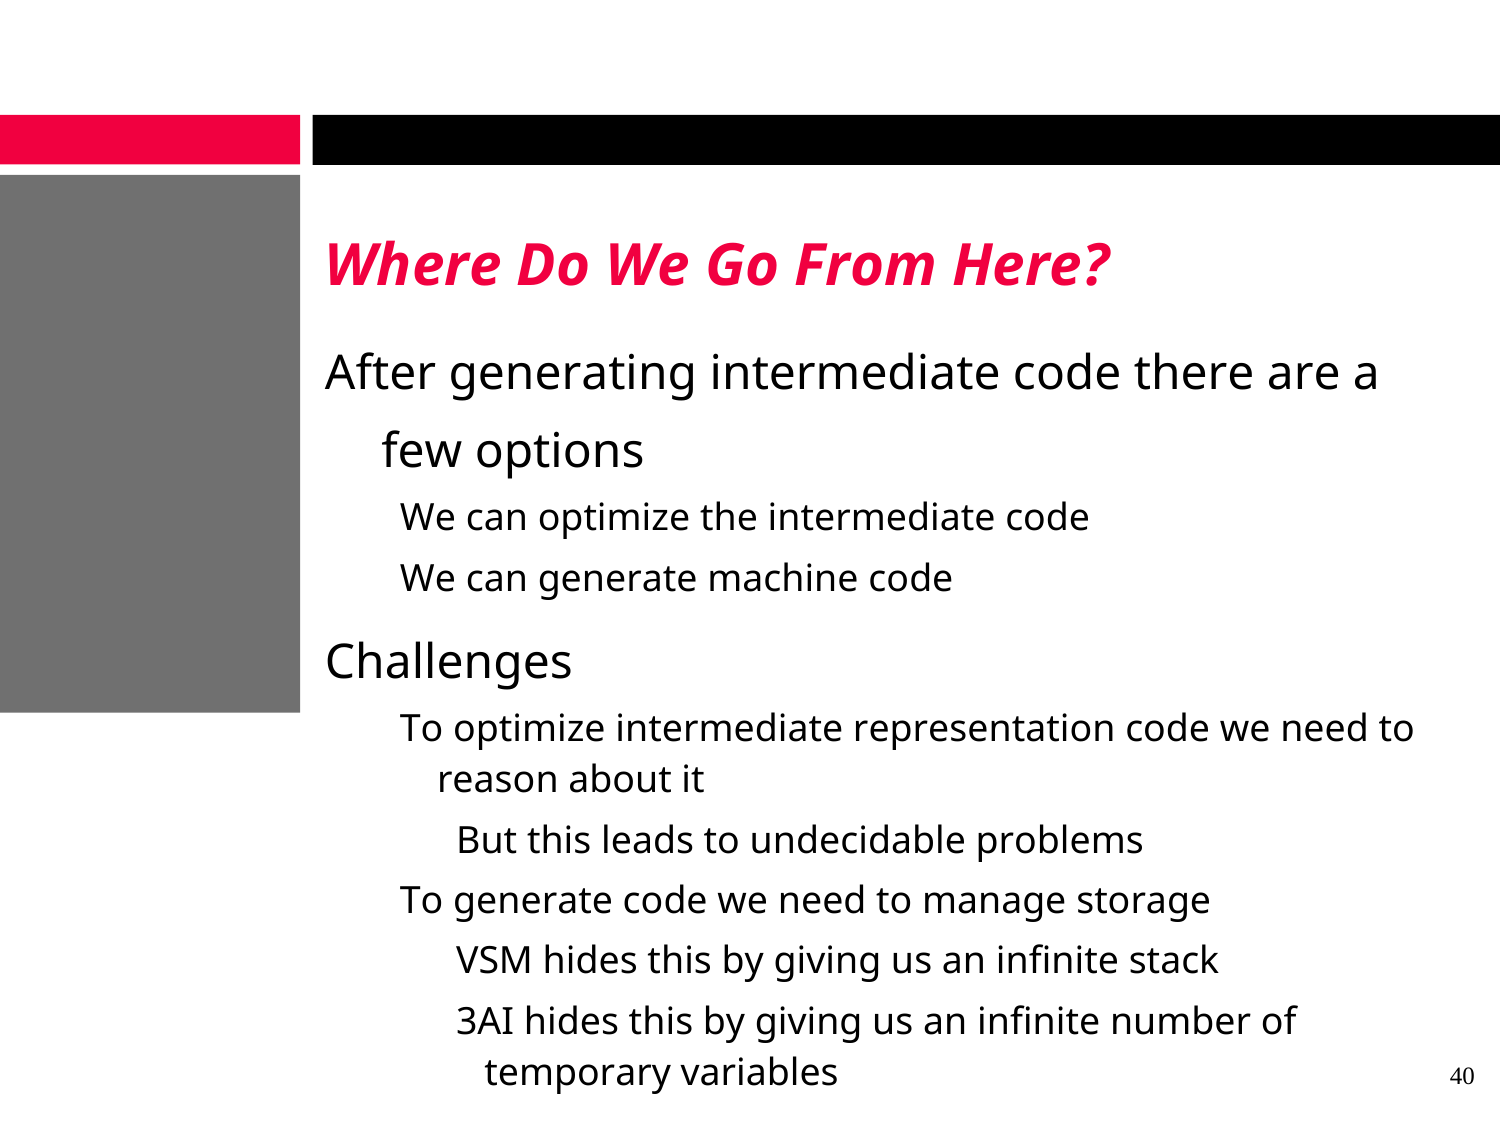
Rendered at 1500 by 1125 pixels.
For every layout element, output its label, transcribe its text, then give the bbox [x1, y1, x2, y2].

list After generating intermediate code there are a few options We can optimize the intermediate code We can generate machine code Challenges To optimize intermediate representation code we need to reason about it But this leads to undecidable problems To generate code we need to manage storage VSM hides this by giving us an infinite stack 3AI hides this by giving us an infinite number of temporary variables [324, 324, 1450, 1051]
title Where Do We Go From Here? [324, 187, 1450, 324]
